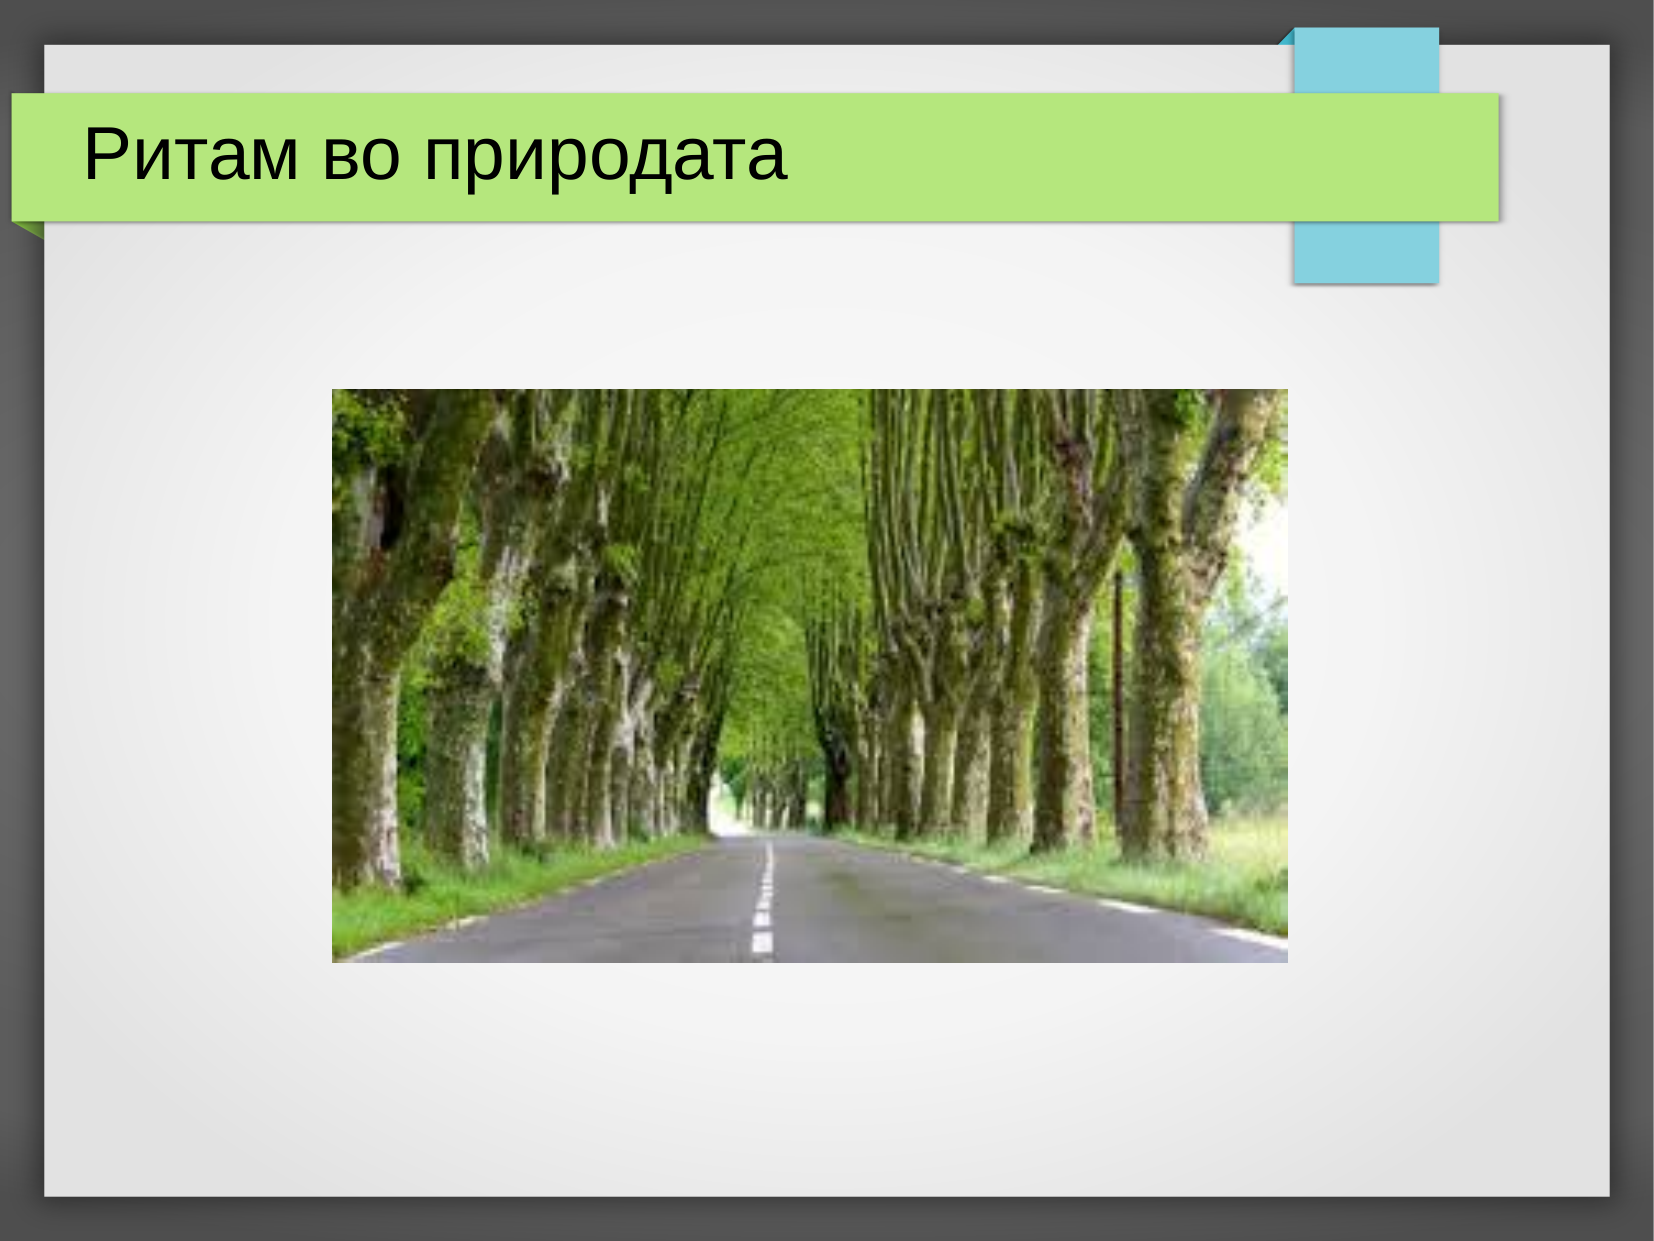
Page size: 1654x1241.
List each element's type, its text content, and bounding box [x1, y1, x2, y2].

title Ритам во природата [82, 94, 1264, 213]
picture [0, 0, 1654, 1241]
